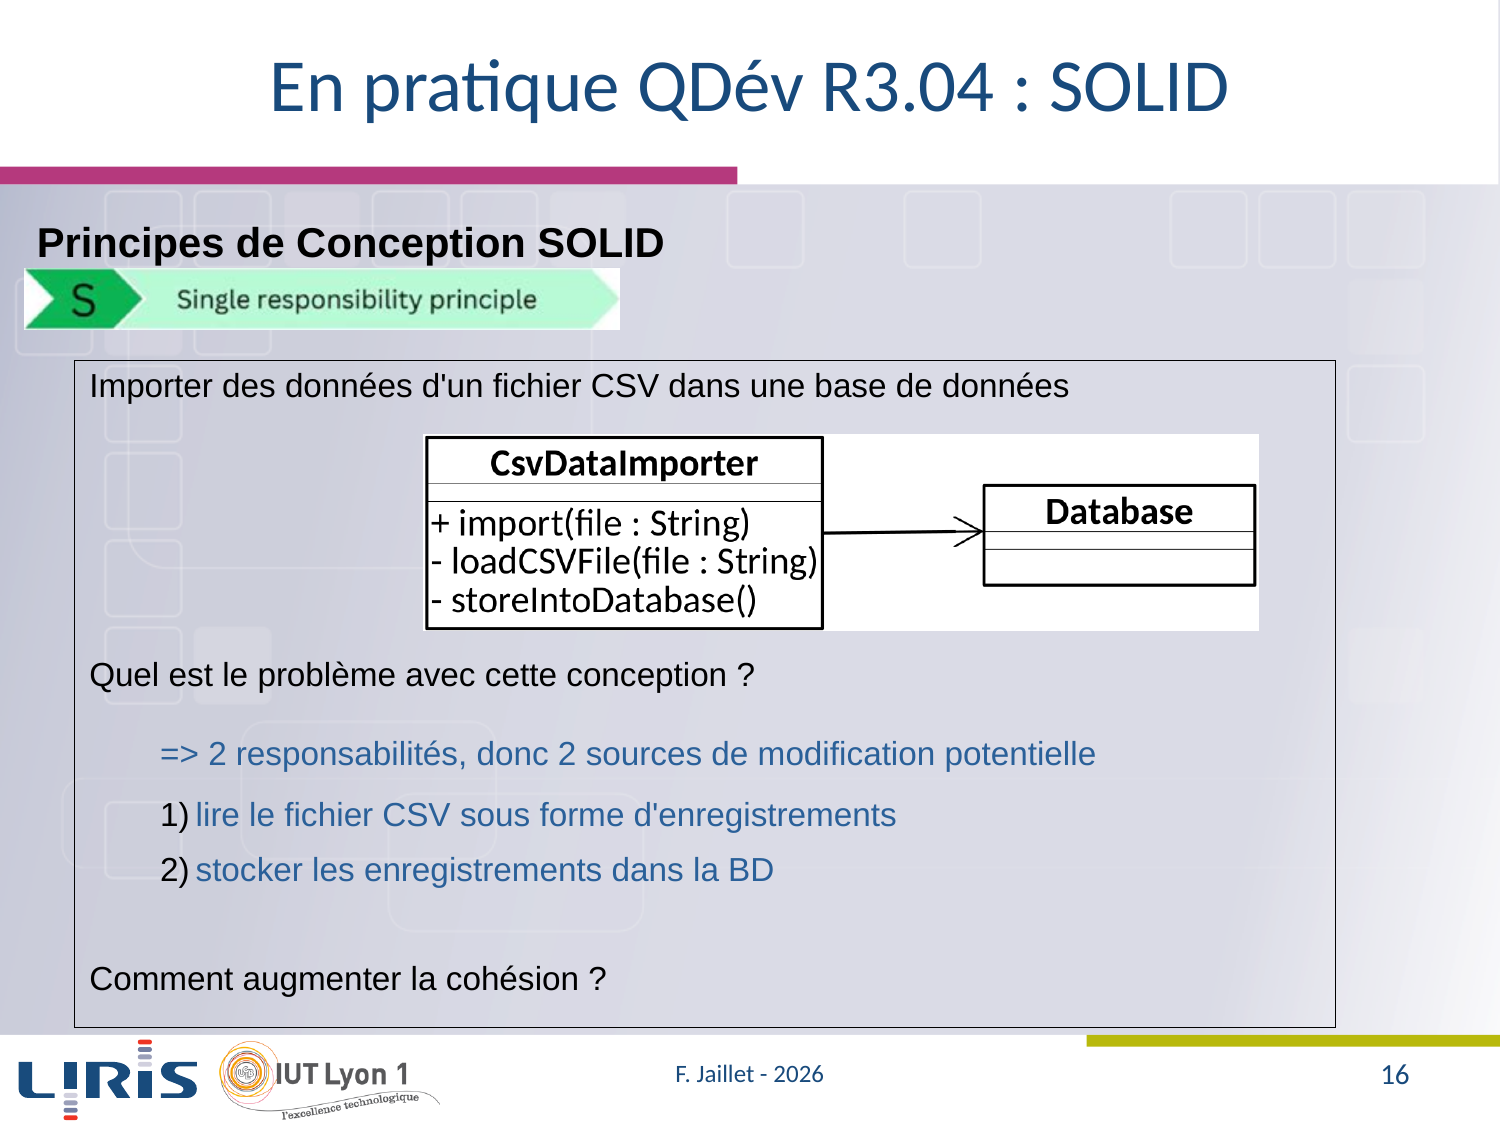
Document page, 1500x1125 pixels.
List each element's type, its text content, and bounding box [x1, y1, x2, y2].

text_box Importer des données d'un fichier CSV dans une base de données Quel est le problème avec cette conception ? => 2 responsabilités, donc 2 sources de modification potentielle lire le fichier CSV sous forme d'enregistrements stocker les enregistrements dans la BD Comment augmenter la cohésion ? [74, 360, 1336, 1028]
text_box Principes de Conception SOLID [22, 212, 789, 321]
footer F. Jaillet - 2026 [430, 1042, 1070, 1103]
title En pratique QDév R3.04 : SOLID [75, 45, 1425, 138]
picture [0, 0, 1500, 1125]
slide_number <numéro> [1230, 1042, 1425, 1103]
